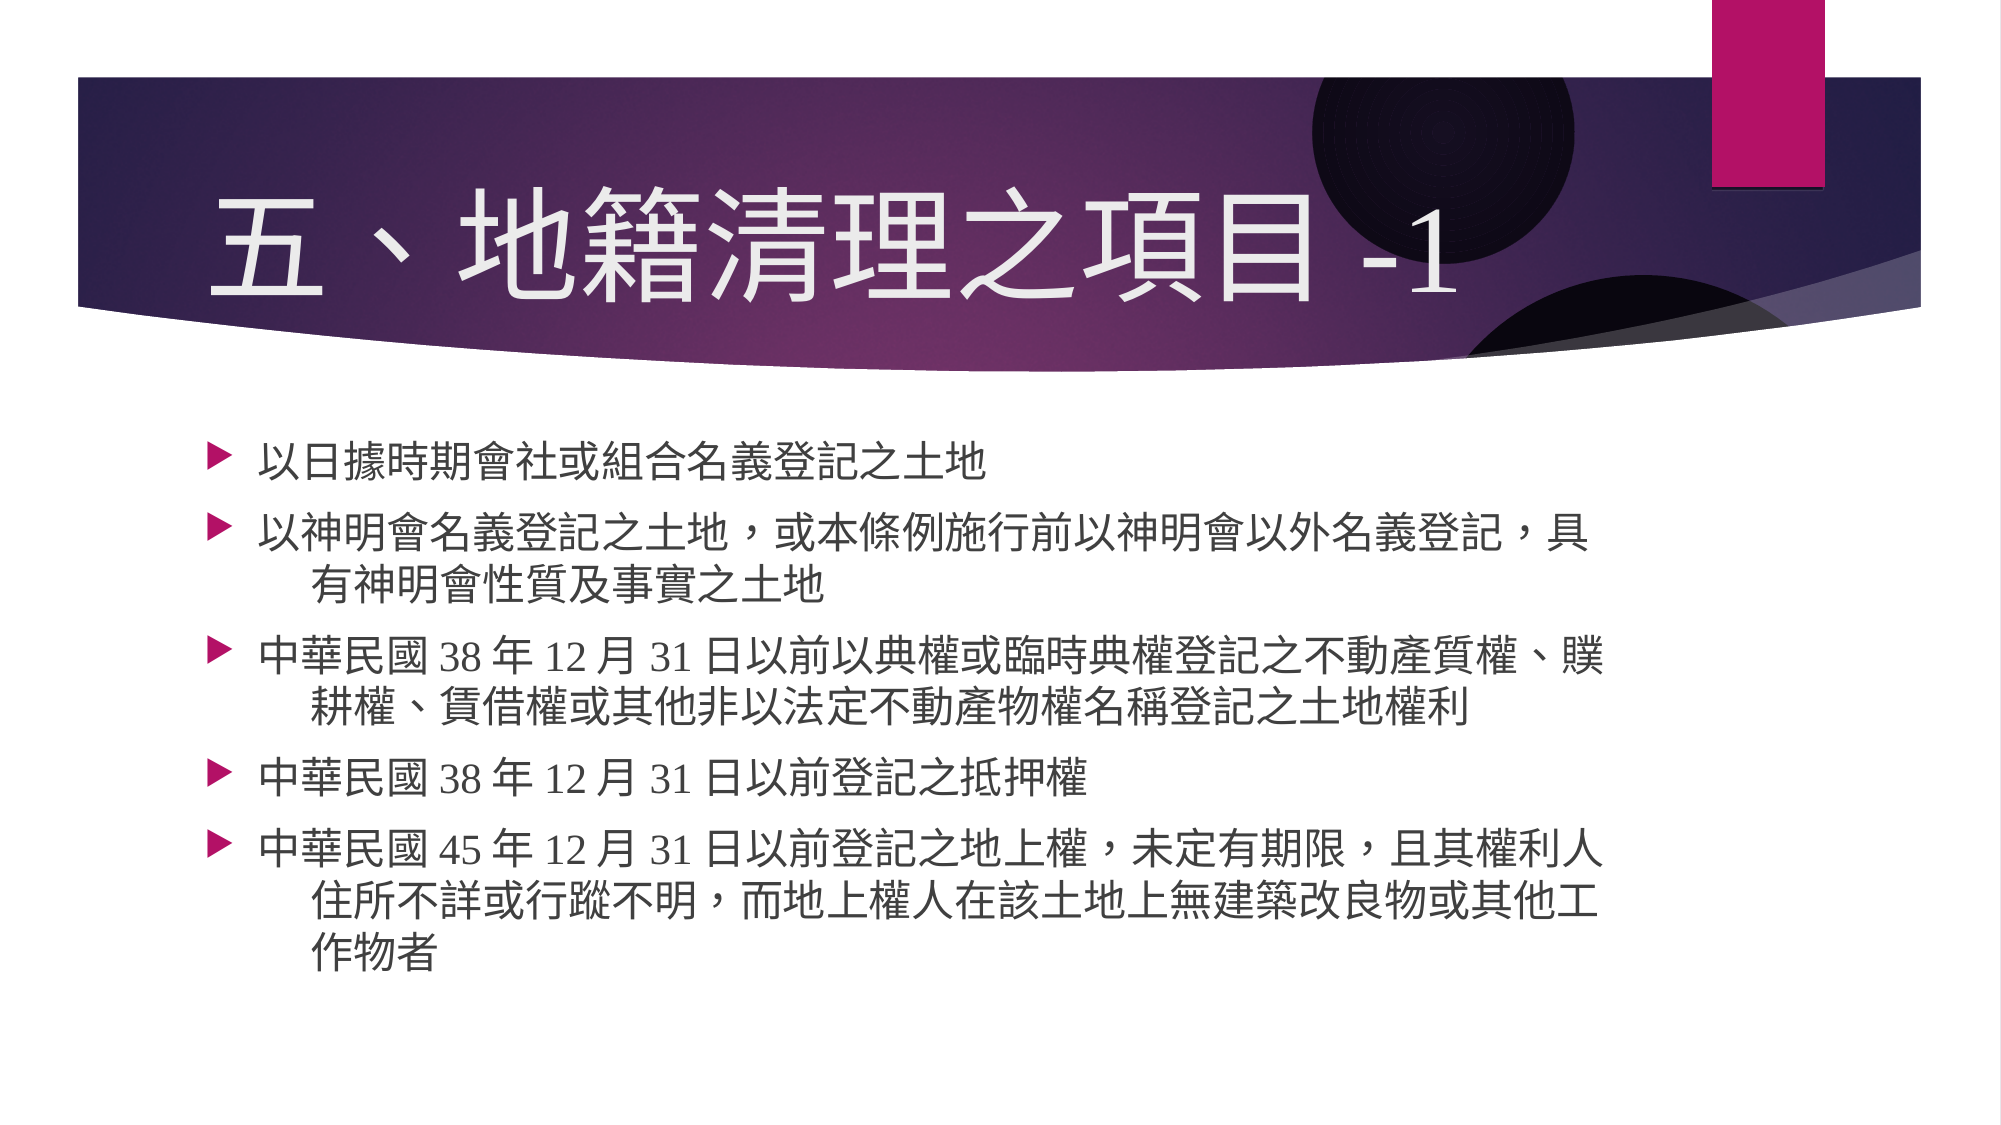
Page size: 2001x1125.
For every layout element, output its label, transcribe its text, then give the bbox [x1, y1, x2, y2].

title 五、地籍清理之項目-1 [189, 159, 1627, 276]
list 以日據時期會社或組合名義登記之土地 以神明會名義登記之土地，或本條例施行前以神明會以外名義登記，具有神明會性質及事實之土地 中華民國38年12月31日以前以典權或臨時典權登記之不動產質權、贌耕權、賃借權或其他非以法定不動產物權名稱登記之土地權利 中華民國38年12月31日以前登記之抵押權 中華民國45年12月31日以前登記之地上權，未定有期限，且其權利人住所不詳或行蹤不明，而地上權人在該土地上無建築改良物或其他工作物者 [189, 427, 1638, 988]
